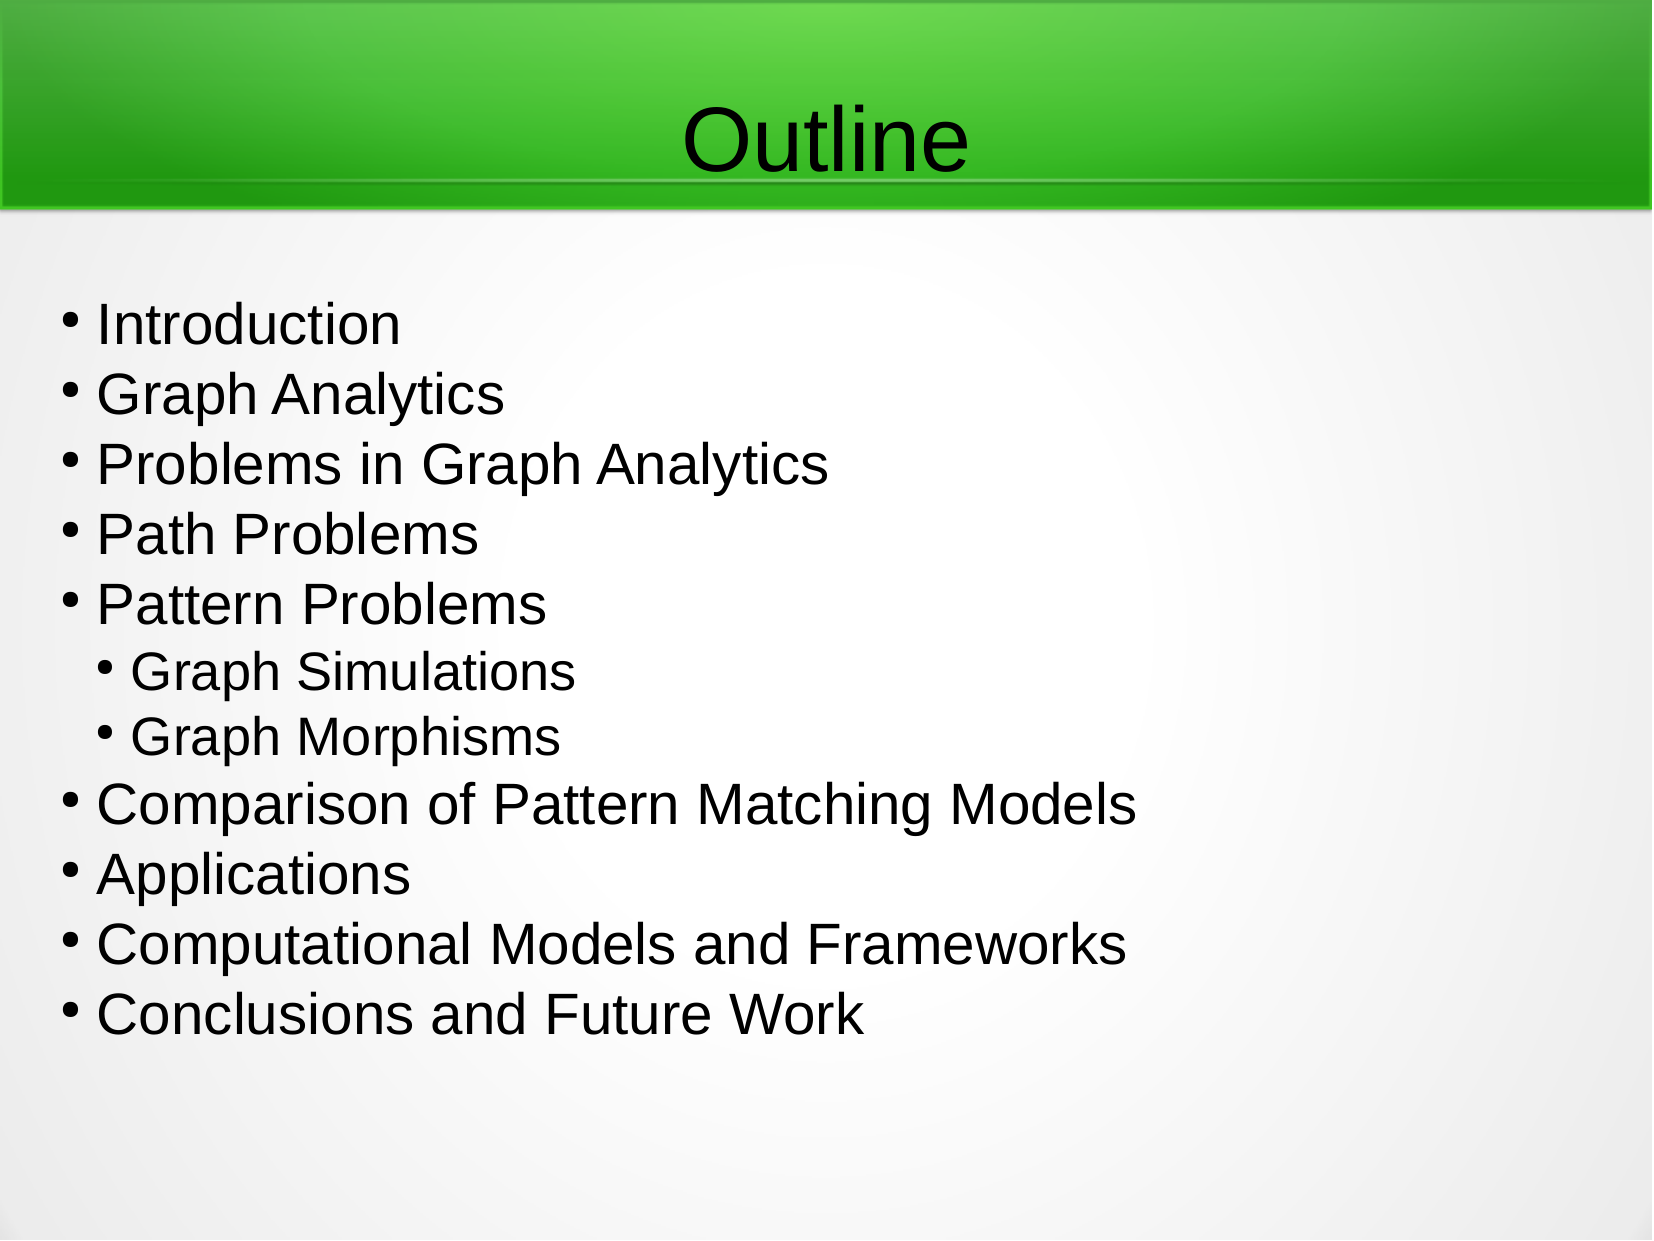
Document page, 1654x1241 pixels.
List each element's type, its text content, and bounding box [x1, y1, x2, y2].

text_box Outline [82, 74, 1571, 194]
text_box Introduction Graph Analytics Problems in Graph Analytics Path Problems Pattern Problems Graph Simulations Graph Morphisms Comparison of Pattern Matching Models Applications Computational Models and Frameworks Conclusions and Future Work [60, 286, 1501, 1111]
